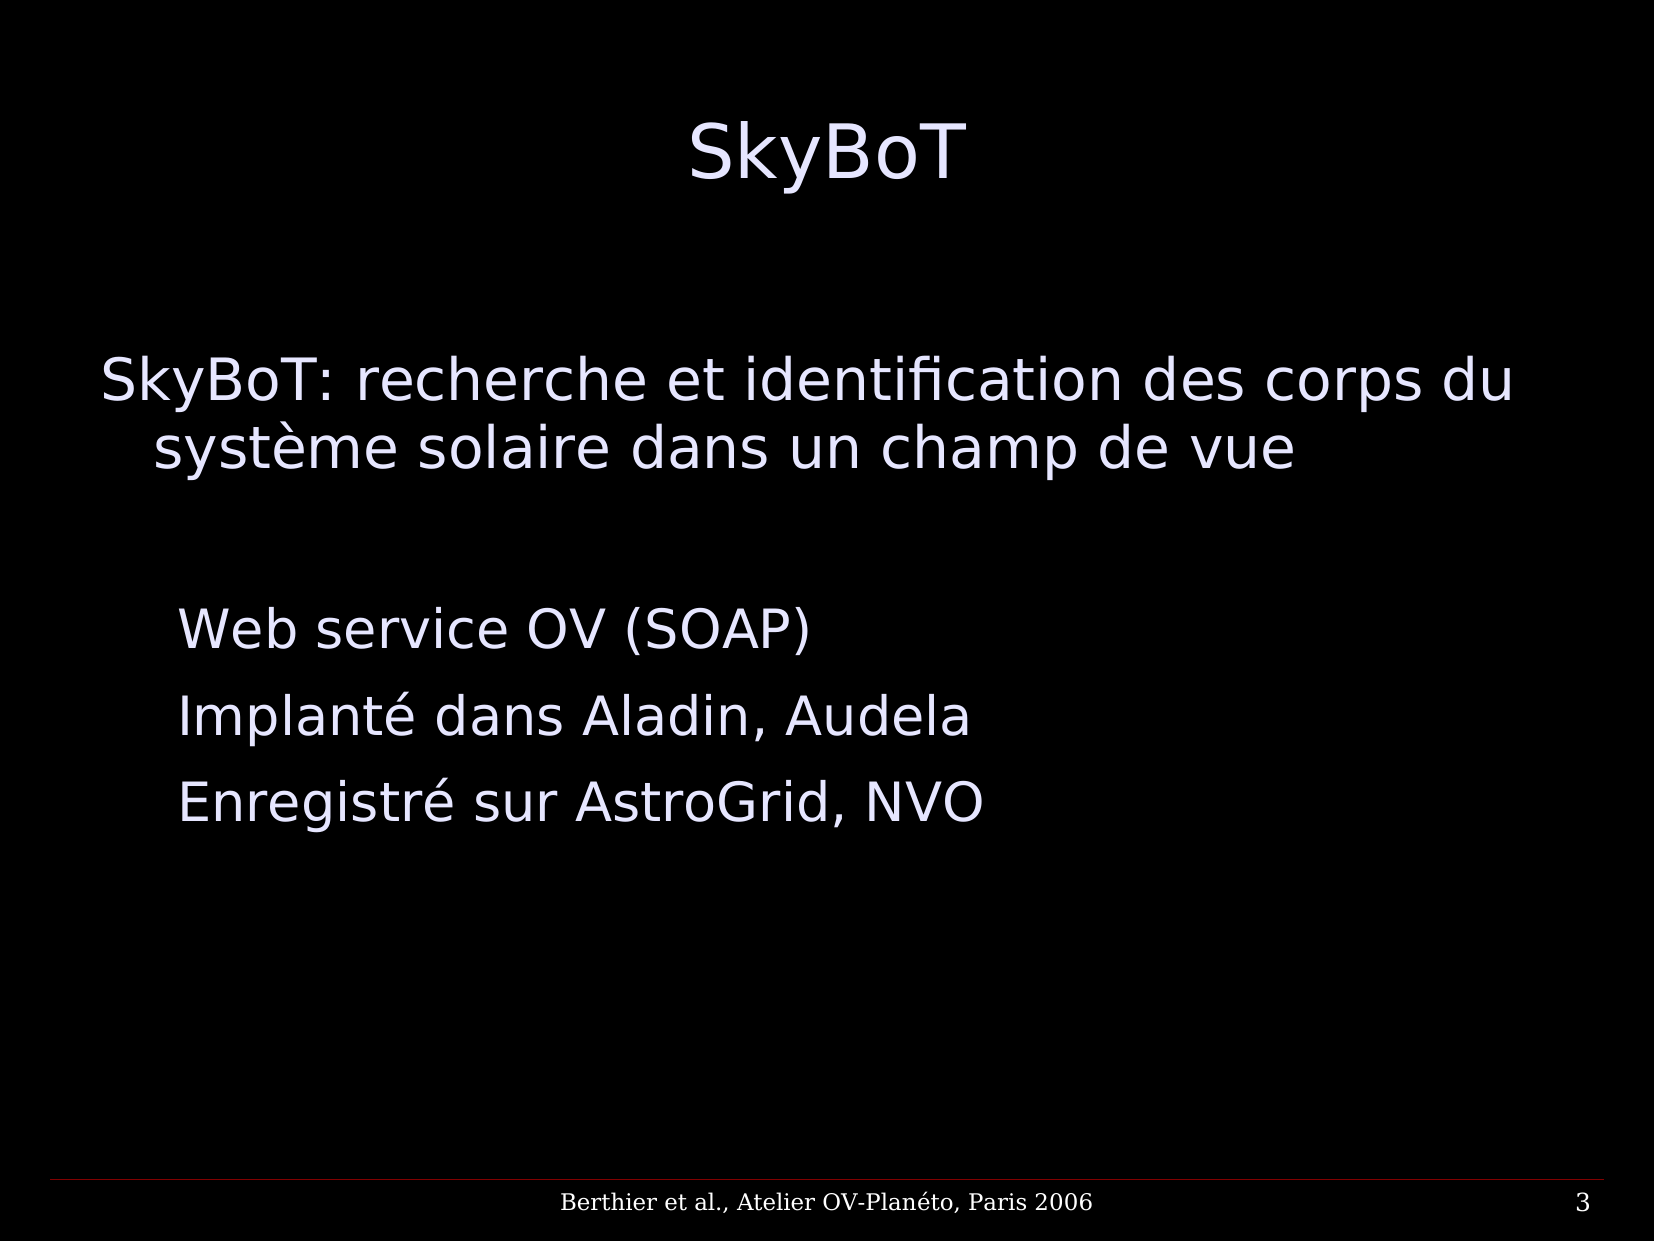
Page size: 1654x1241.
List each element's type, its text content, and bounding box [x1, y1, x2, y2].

list SkyBoT: recherche et identification des corps du système solaire dans un champ de vue Web service OV (SOAP) Implanté dans Aladin, Audela Enregistré sur AstroGrid, NVO [82, 346, 1571, 1024]
title SkyBoT [82, 49, 1571, 257]
